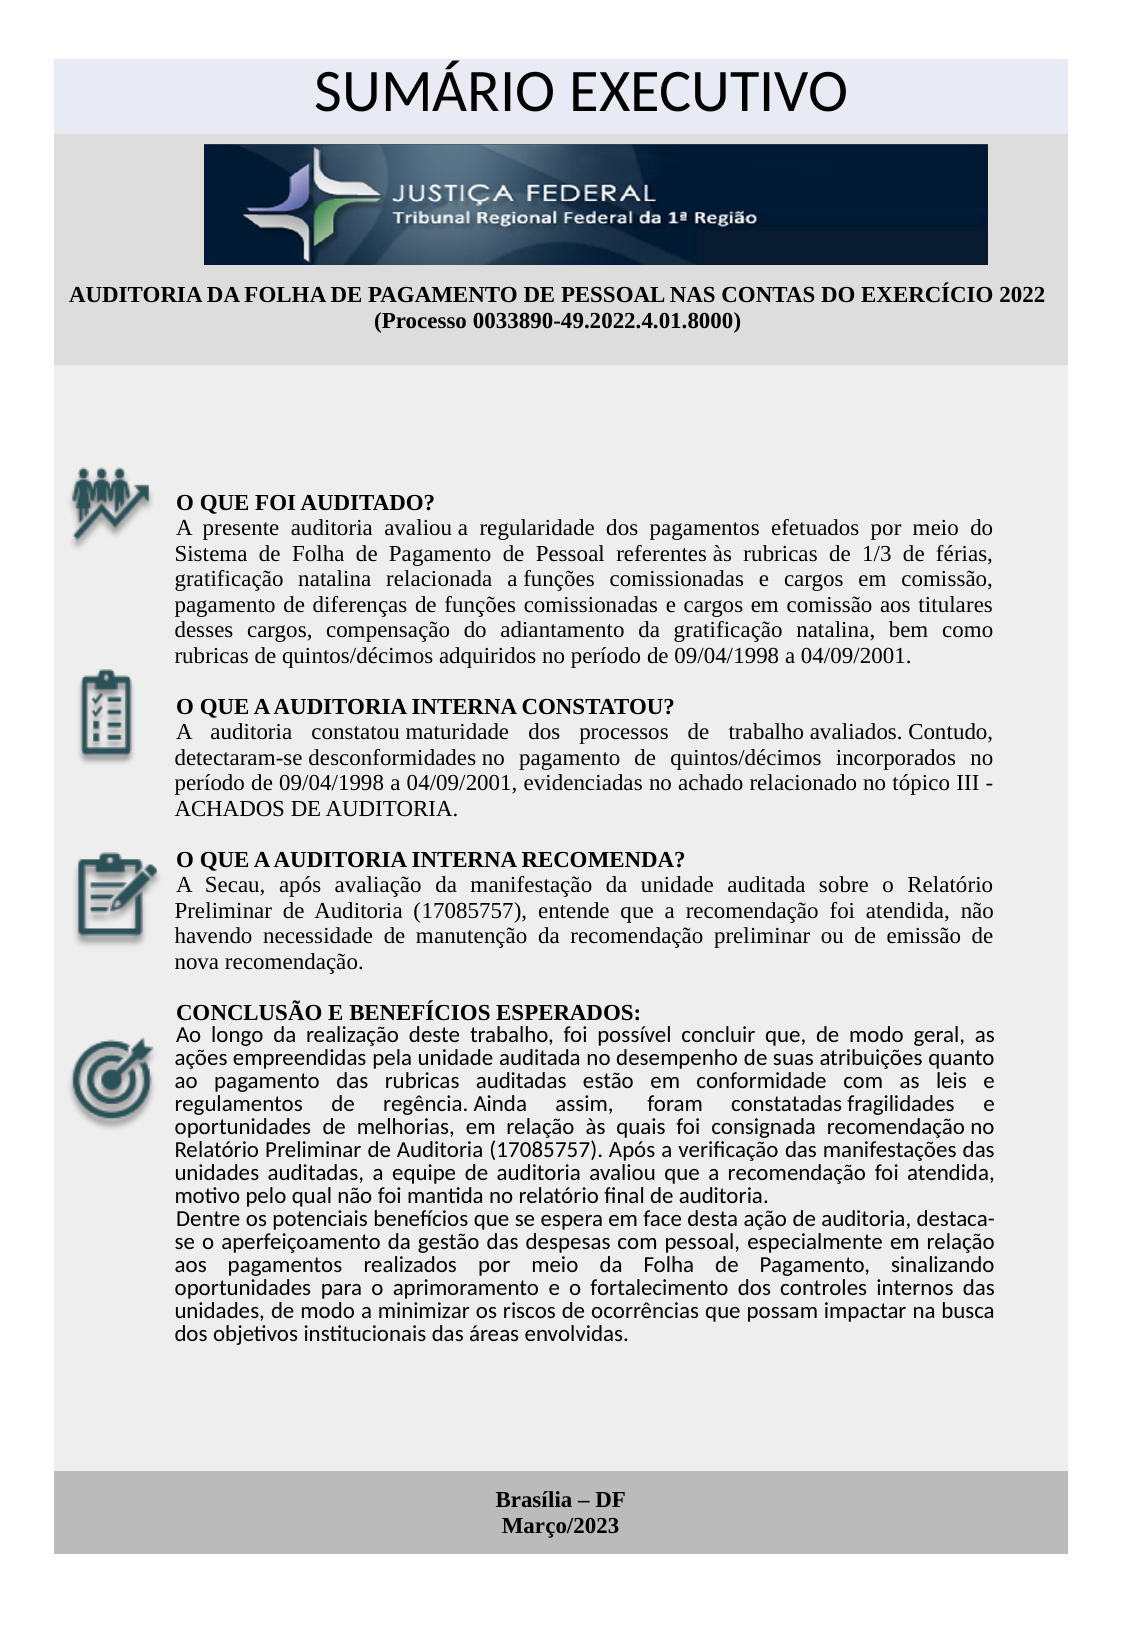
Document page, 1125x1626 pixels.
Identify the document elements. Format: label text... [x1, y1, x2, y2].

table_cell [54, 365, 142, 842]
picture [60, 659, 153, 778]
table_cell Brasília – DF Março/2023 [54, 1471, 1068, 1554]
table_cell [54, 961, 142, 1026]
picture [204, 144, 988, 265]
table_cell [54, 1145, 142, 1471]
table_header SUMÁRIO EXECUTIVO [54, 59, 1068, 134]
picture [57, 450, 165, 569]
table_cell AUDITORIA DA FOLHA DE PAGAMENTO DE PESSOAL NAS CONTAS DO EXERCÍCIO 2022 (Processo 0033890-49.2022.4.01.8000) [54, 134, 1068, 365]
table_cell [1027, 365, 1068, 1471]
picture [54, 842, 173, 961]
table_cell O QUE FOI AUDITADO? A presente auditoria avaliou a regularidade dos pagamentos efetuados por meio do Sistema de Folha de Pagamento de Pessoal referentes às rubricas de 1/3 de férias, gratificação natalina relacionada a funções comissionadas e cargos em comissão, pagamento de diferenças de funções comissionadas e cargos em comissão aos titulares desses cargos, compensação do adiantamento da gratificação natalina, bem como rubricas de quintos/décimos adquiridos no período de 09/04/1998 a 04/09/2001. O QUE A AUDITORIA INTERNA CONSTATOU? A auditoria constatou maturidade dos processos de trabalho avaliados. Contudo, detectaram-se desconformidades no pagamento de quintos/décimos incorporados no período de 09/04/1998 a 04/09/2001, evidenciadas no achado relacionado no tópico III - ACHADOS DE AUDITORIA. O QUE A AUDITORIA INTERNA RECOMENDA? A Secau, após avaliação da manifestação da unidade auditada sobre o Relatório Preliminar de Auditoria (17085757), entende que a recomendação foi atendida, não havendo necessidade de manutenção da recomendação preliminar ou de emissão de nova recomendação. CONCLUSÃO E BENEFÍCIOS ESPERADOS: Ao longo da realização deste trabalho, foi possível concluir que, de modo geral, as ações empreendidas pela unidade auditada no desempenho de suas atribuições quanto ao pagamento das rubricas auditadas estão em conformidade com as leis e regulamentos de regência. Ainda assim, foram constatadas fragilidades e oportunidades de melhorias, em relação às quais foi consignada recomendação no Relatório Preliminar de Auditoria (17085757). Após a verificação das manifestações das unidades auditadas, a equipe de auditoria avaliou que a recomendação foi atendida, motivo pelo qual não foi mantida no relatório final de auditoria. Dentre os potenciais benefícios que se espera em face desta ação de auditoria, destaca-se o aperfeiçoamento da gestão das despesas com pessoal, especialmente em relação aos pagamentos realizados por meio da Folha de Pagamento, sinalizando oportunidades para o aprimoramento e o fortalecimento dos controles internos das unidades, de modo a minimizar os riscos de ocorrências que possam impactar na busca dos objetivos institucionais das áreas envolvidas. [142, 365, 1027, 1471]
picture [54, 1026, 173, 1145]
